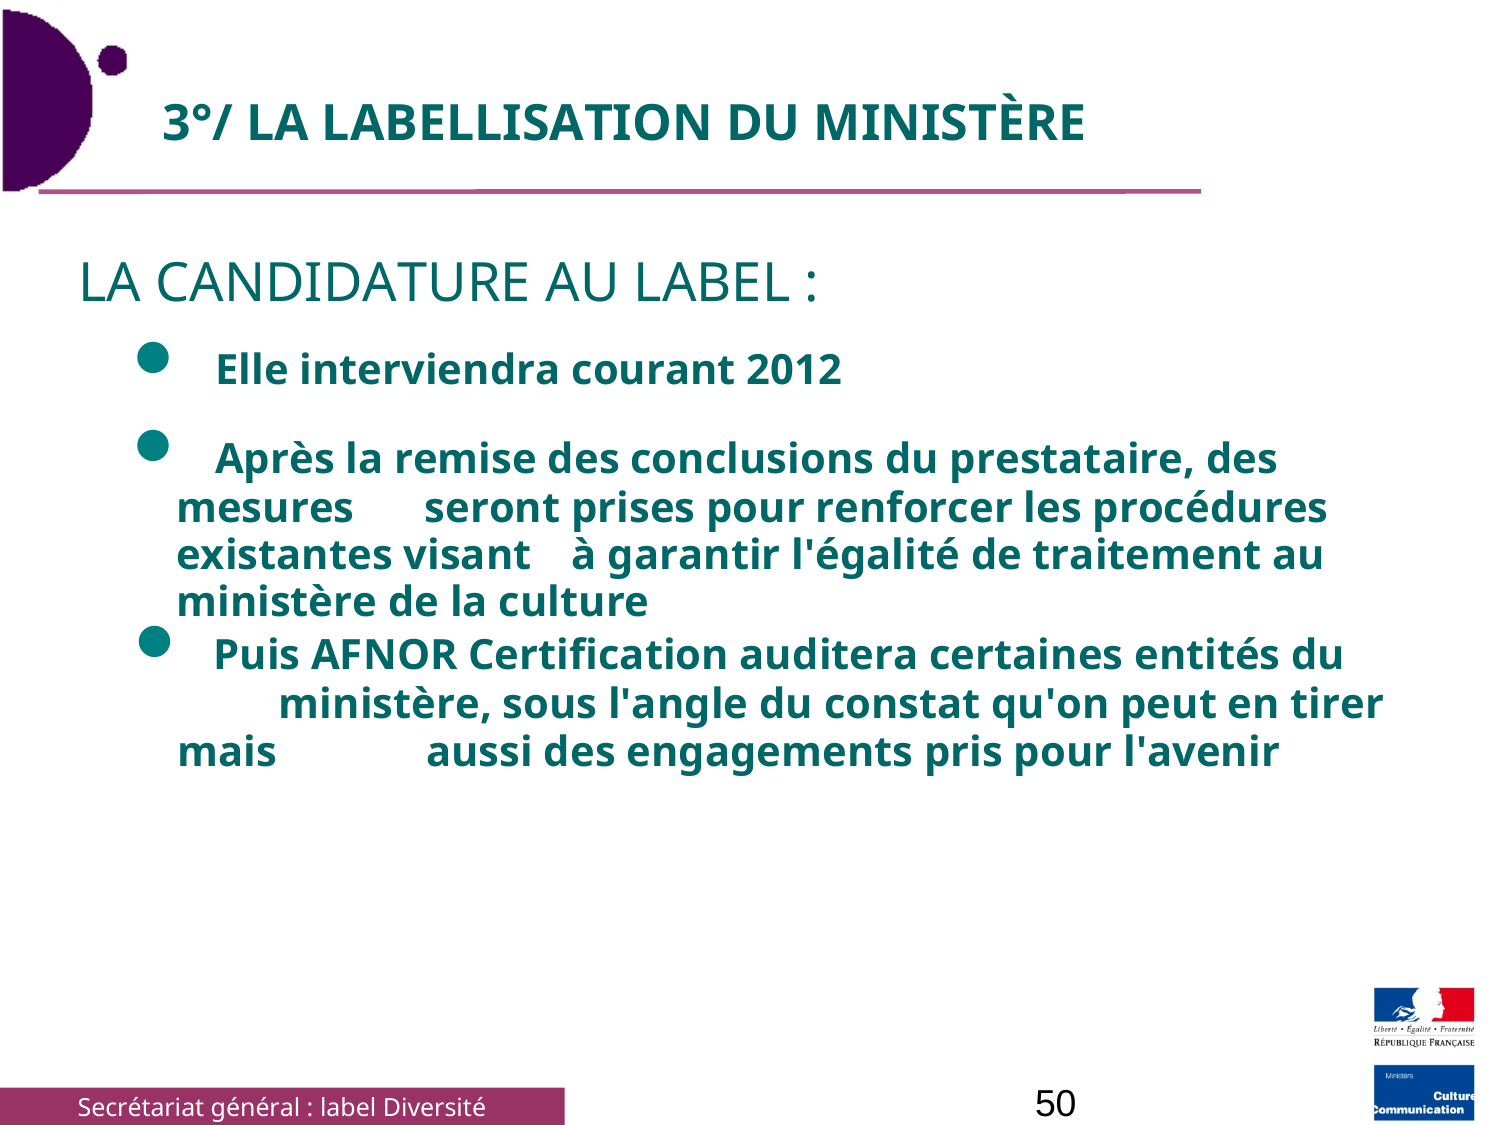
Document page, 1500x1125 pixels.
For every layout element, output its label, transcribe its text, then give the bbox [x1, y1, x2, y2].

text_box Elle interviendra courant 2012 [118, 324, 1389, 413]
text_box Puis AFNOR Certification auditera certaines entités du ministère, sous l'angle du constat qu'on peut en tirer mais aussi des engagements pris pour l'avenir [119, 609, 1420, 787]
text_box <numéro> [1020, 1071, 1370, 1125]
text_box Après la remise des conclusions du prestataire, des mesures seront prises pour renforcer les procédures existantes visant à garantir l'égalité de traitement au ministère de la culture [118, 413, 1447, 621]
text_box LA CANDIDATURE AU LABEL : [62, 242, 1331, 343]
text_box 3°/ LA LABELLISATION DU MINISTÈRE [147, 81, 1418, 160]
picture [0, 0, 149, 204]
picture [1370, 979, 1477, 1125]
